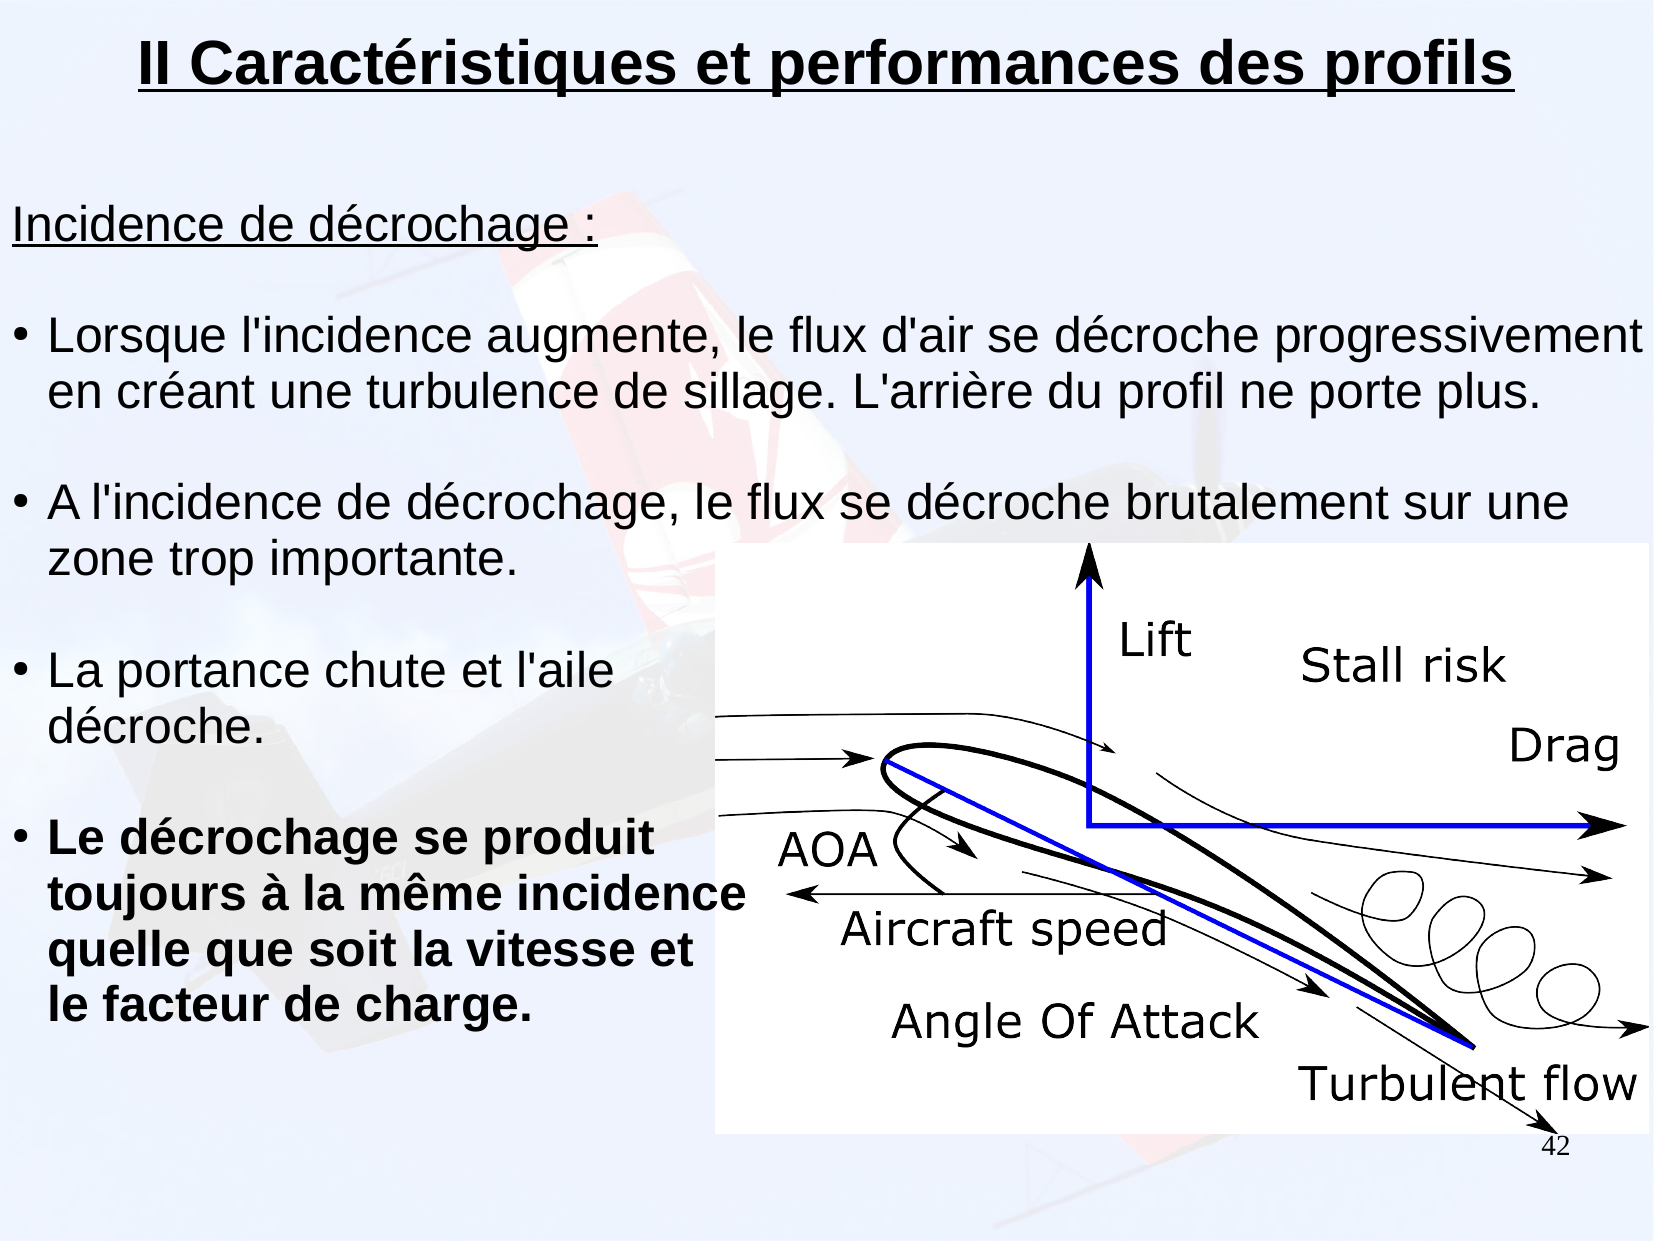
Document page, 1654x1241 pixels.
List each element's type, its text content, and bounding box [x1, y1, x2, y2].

subtitle Incidence de décrochage : Lorsque l'incidence augmente, le flux d'air se décroche progressivement en créant une turbulence de sillage. L'arrière du profil ne porte plus. A l'incidence de décrochage, le flux se décroche brutalement sur une zone trop importante. La portance chute et l'aile décroche. Le décrochage se produit toujours à la même incidence quelle que soit la vitesse et le facteur de charge. [11, 196, 1654, 1144]
picture [0, 0, 1654, 1241]
title II Caractéristiques et performances des profils [82, 11, 1571, 115]
